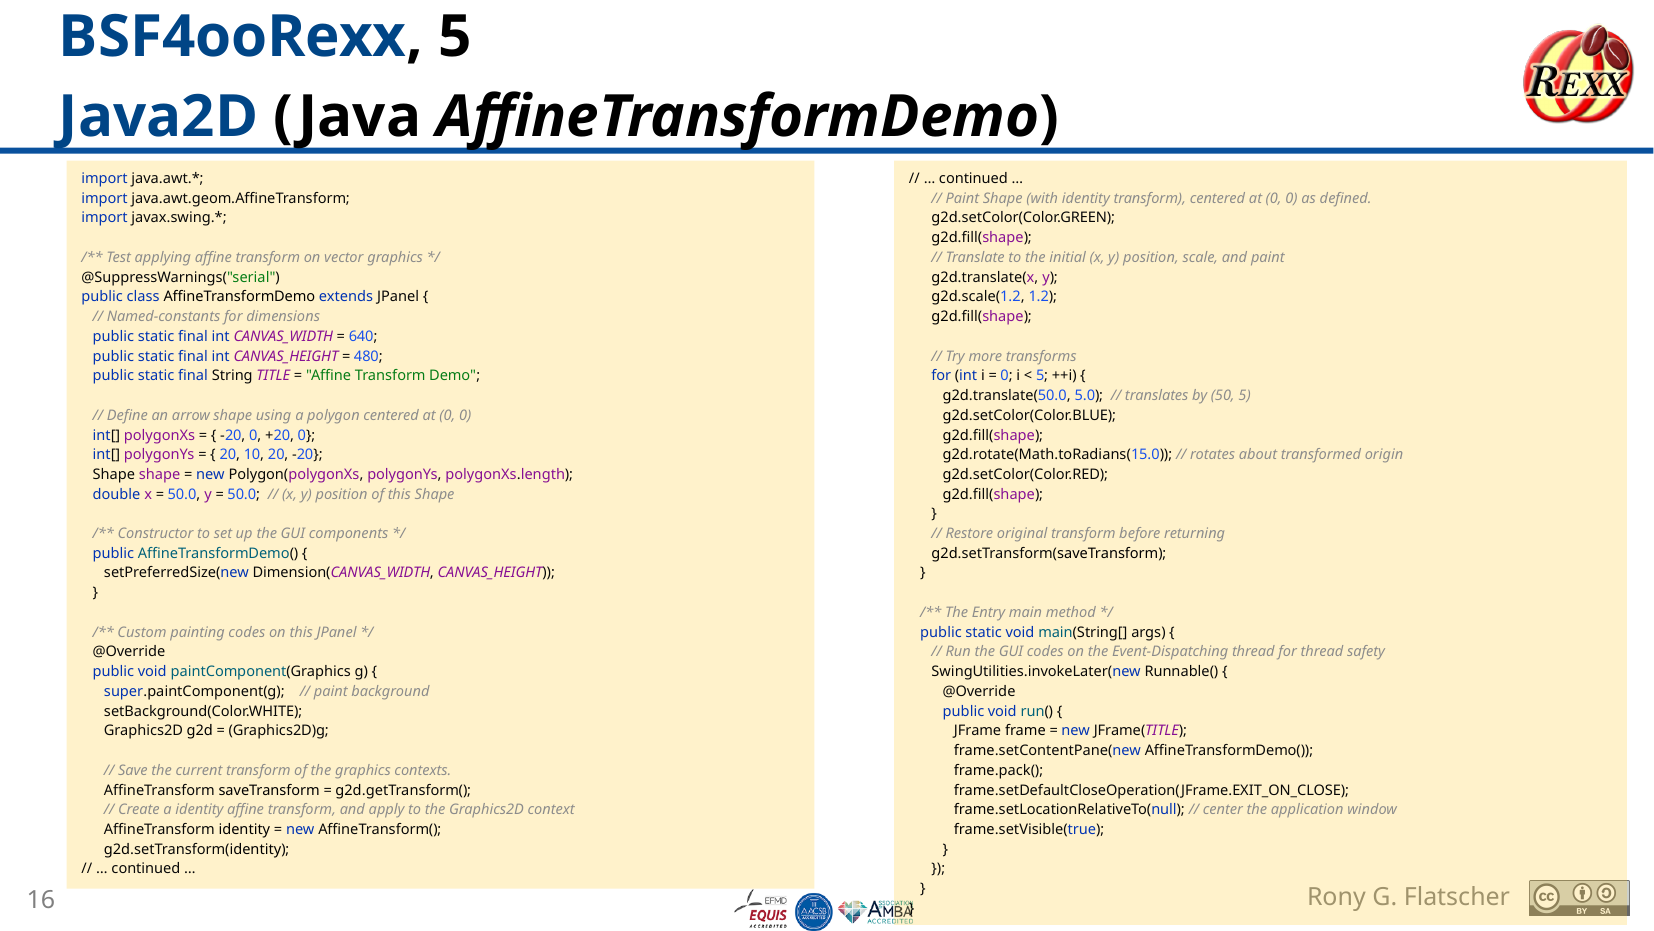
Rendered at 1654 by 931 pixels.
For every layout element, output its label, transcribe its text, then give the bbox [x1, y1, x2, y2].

text_box import java.awt.*; import java.awt.geom.AffineTransform; import javax.swing.*; /** Test applying affine transform on vector graphics */ @SuppressWarnings("serial") public class AffineTransformDemo extends JPanel { // Named-constants for dimensions public static final int CANVAS_WIDTH = 640; public static final int CANVAS_HEIGHT = 480; public static final String TITLE = "Affine Transform Demo"; // Define an arrow shape using a polygon centered at (0, 0) int[] polygonXs = { -20, 0, +20, 0}; int[] polygonYs = { 20, 10, 20, -20}; Shape shape = new Polygon(polygonXs, polygonYs, polygonXs.length); double x = 50.0, y = 50.0; // (x, y) position of this Shape /** Constructor to set up the GUI components */ public AffineTransformDemo() { setPreferredSize(new Dimension(CANVAS_WIDTH, CANVAS_HEIGHT)); } /** Custom painting codes on this JPanel */ @Override public void paintComponent(Graphics g) { super.paintComponent(g); // paint background setBackground(Color.WHITE); Graphics2D g2d = (Graphics2D)g; // Save the current transform of the graphics contexts. AffineTransform saveTransform = g2d.getTransform(); // Create a identity affine transform, and apply to the Graphics2D context AffineTransform identity = new AffineTransform(); g2d.setTransform(identity); // … continued … [66, 160, 815, 889]
picture [1522, 19, 1635, 133]
picture [734, 889, 913, 931]
text_box // … continued … // Paint Shape (with identity transform), centered at (0, 0) as defined. g2d.setColor(Color.GREEN); g2d.fill(shape); // Translate to the initial (x, y) position, scale, and paint g2d.translate(x, y); g2d.scale(1.2, 1.2); g2d.fill(shape); // Try more transforms for (int i = 0; i < 5; ++i) { g2d.translate(50.0, 5.0); // translates by (50, 5) g2d.setColor(Color.BLUE); g2d.fill(shape); g2d.rotate(Math.toRadians(15.0)); // rotates about transformed origin g2d.setColor(Color.RED); g2d.fill(shape); } // Restore original transform before returning g2d.setTransform(saveTransform); } /** The Entry main method */ public static void main(String[] args) { // Run the GUI codes on the Event-Dispatching thread for thread safety SwingUtilities.invokeLater(new Runnable() { @Override public void run() { JFrame frame = new JFrame(TITLE); frame.setContentPane(new AffineTransformDemo()); frame.pack(); frame.setDefaultCloseOperation(JFrame.EXIT_ON_CLOSE); frame.setLocationRelativeTo(null); // center the application window frame.setVisible(true); } }); } } [894, 160, 1627, 890]
title BSF4ooRexx, 5 Java2D (Java AffineTransformDemo) [0, 0, 1654, 150]
